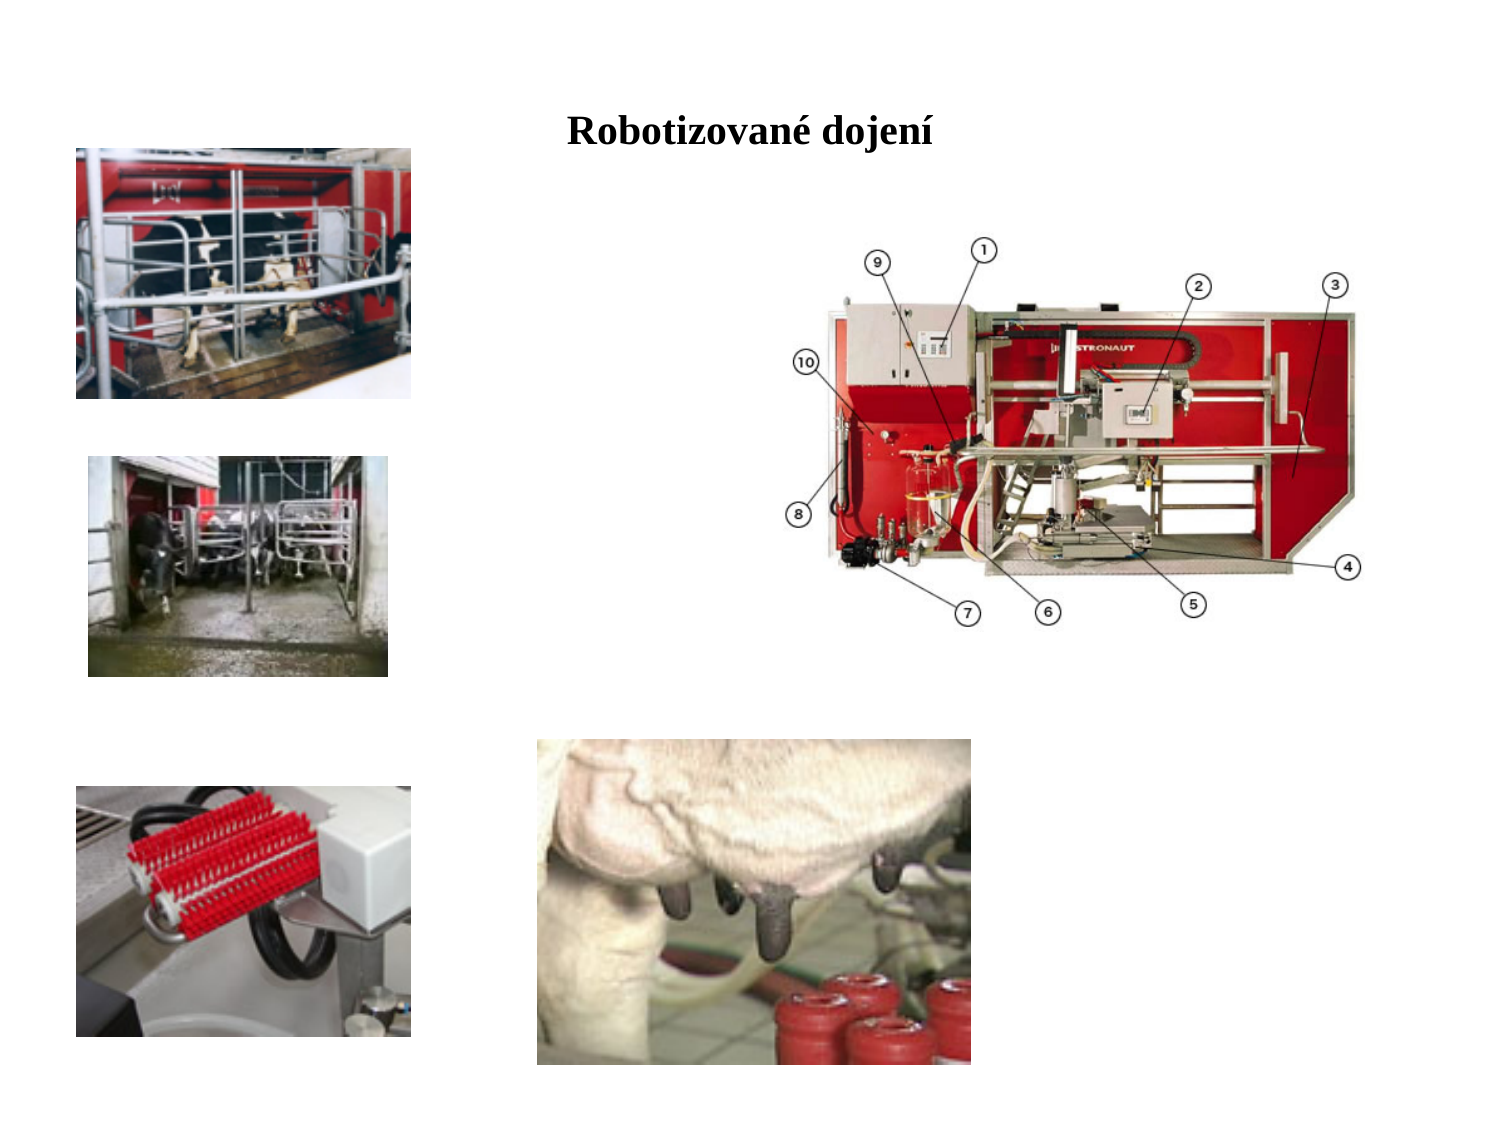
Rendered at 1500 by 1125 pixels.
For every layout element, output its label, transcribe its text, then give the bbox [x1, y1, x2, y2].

picture [76, 148, 411, 399]
picture [88, 456, 388, 677]
title Robotizované dojení [112, 97, 1388, 164]
picture [773, 231, 1375, 632]
picture [76, 786, 411, 1038]
picture [537, 739, 971, 1065]
